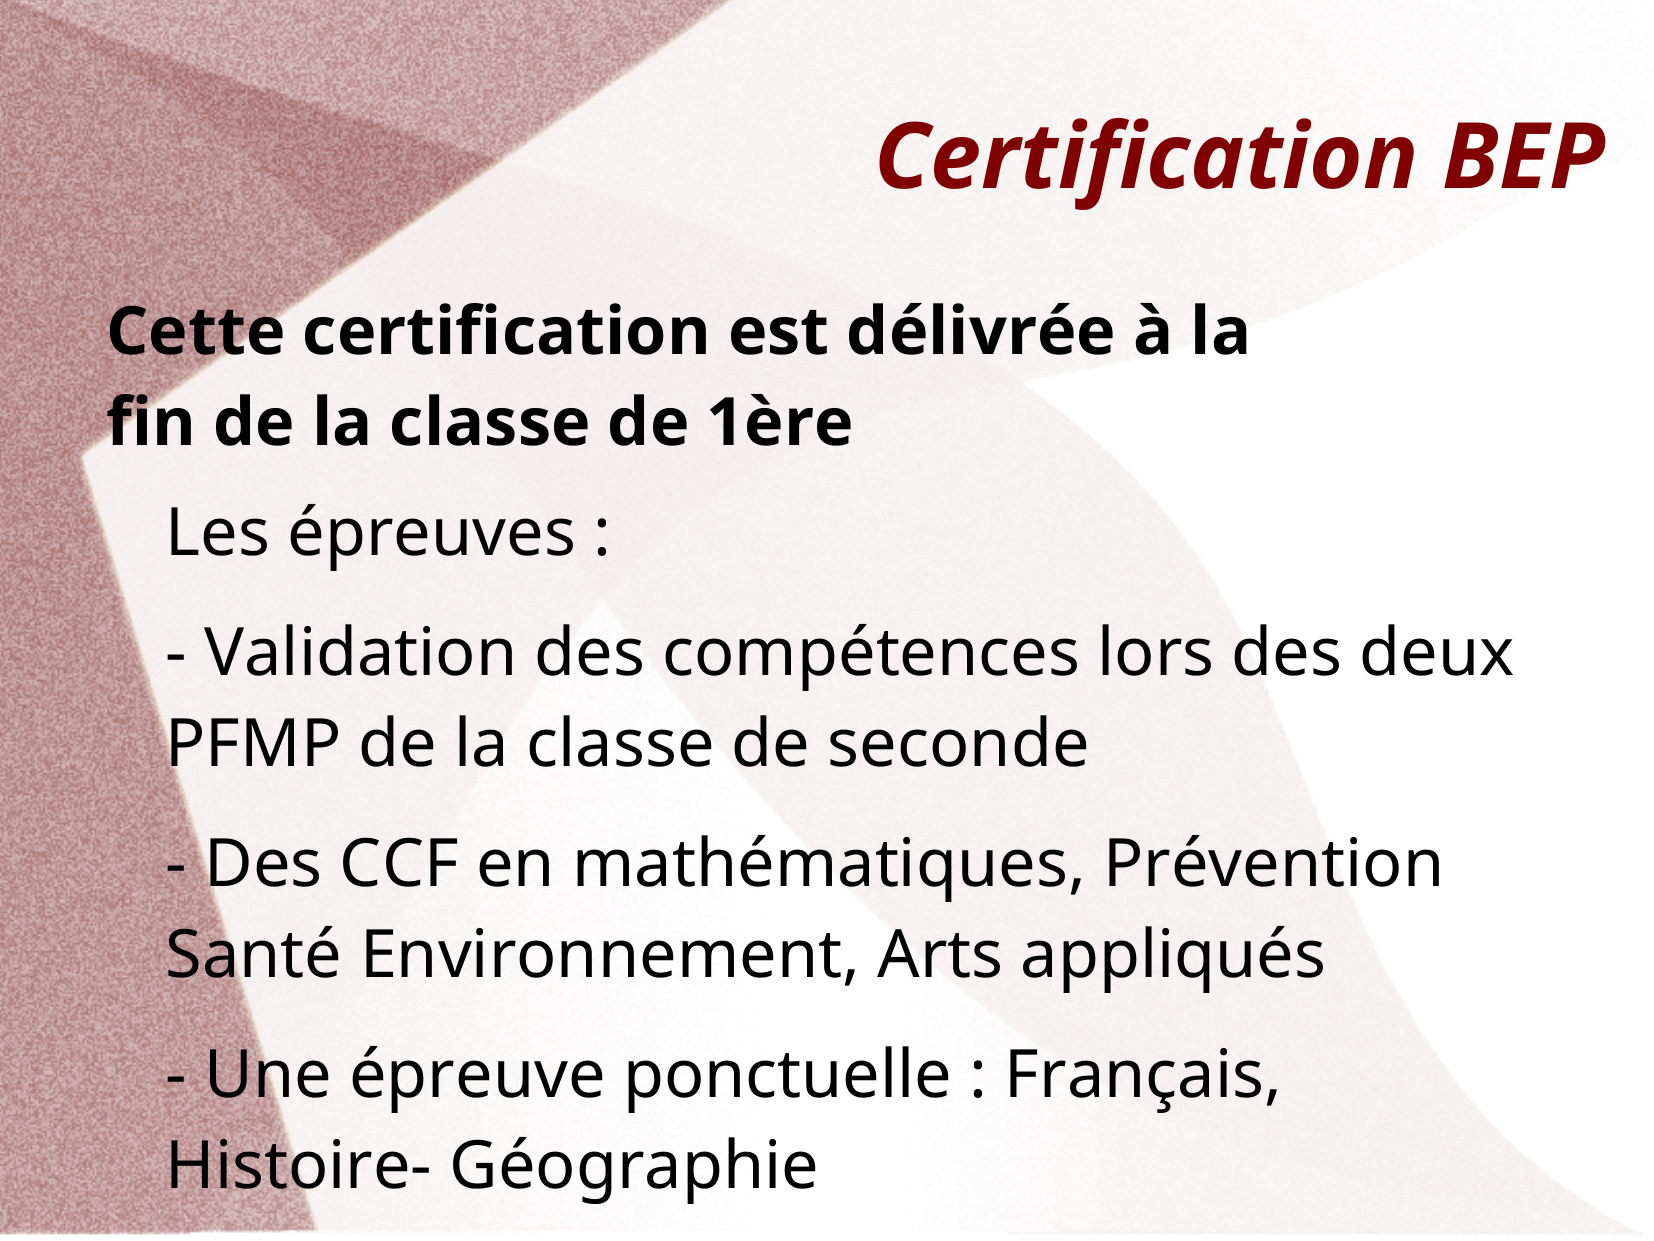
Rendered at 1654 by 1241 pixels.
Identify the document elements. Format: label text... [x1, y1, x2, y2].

title Certification BEP [596, 49, 1607, 257]
picture [0, 0, 1654, 1241]
list Les épreuves : - Validation des compétences lors des deux PFMP de la classe de seconde - Des CCF en mathématiques, Prévention Santé Environnement, Arts appliqués - Une épreuve ponctuelle : Français, Histoire- Géographie [94, 484, 1560, 1135]
list Cette certification est délivrée à la fin de la classe de 1ère [35, 283, 1347, 520]
